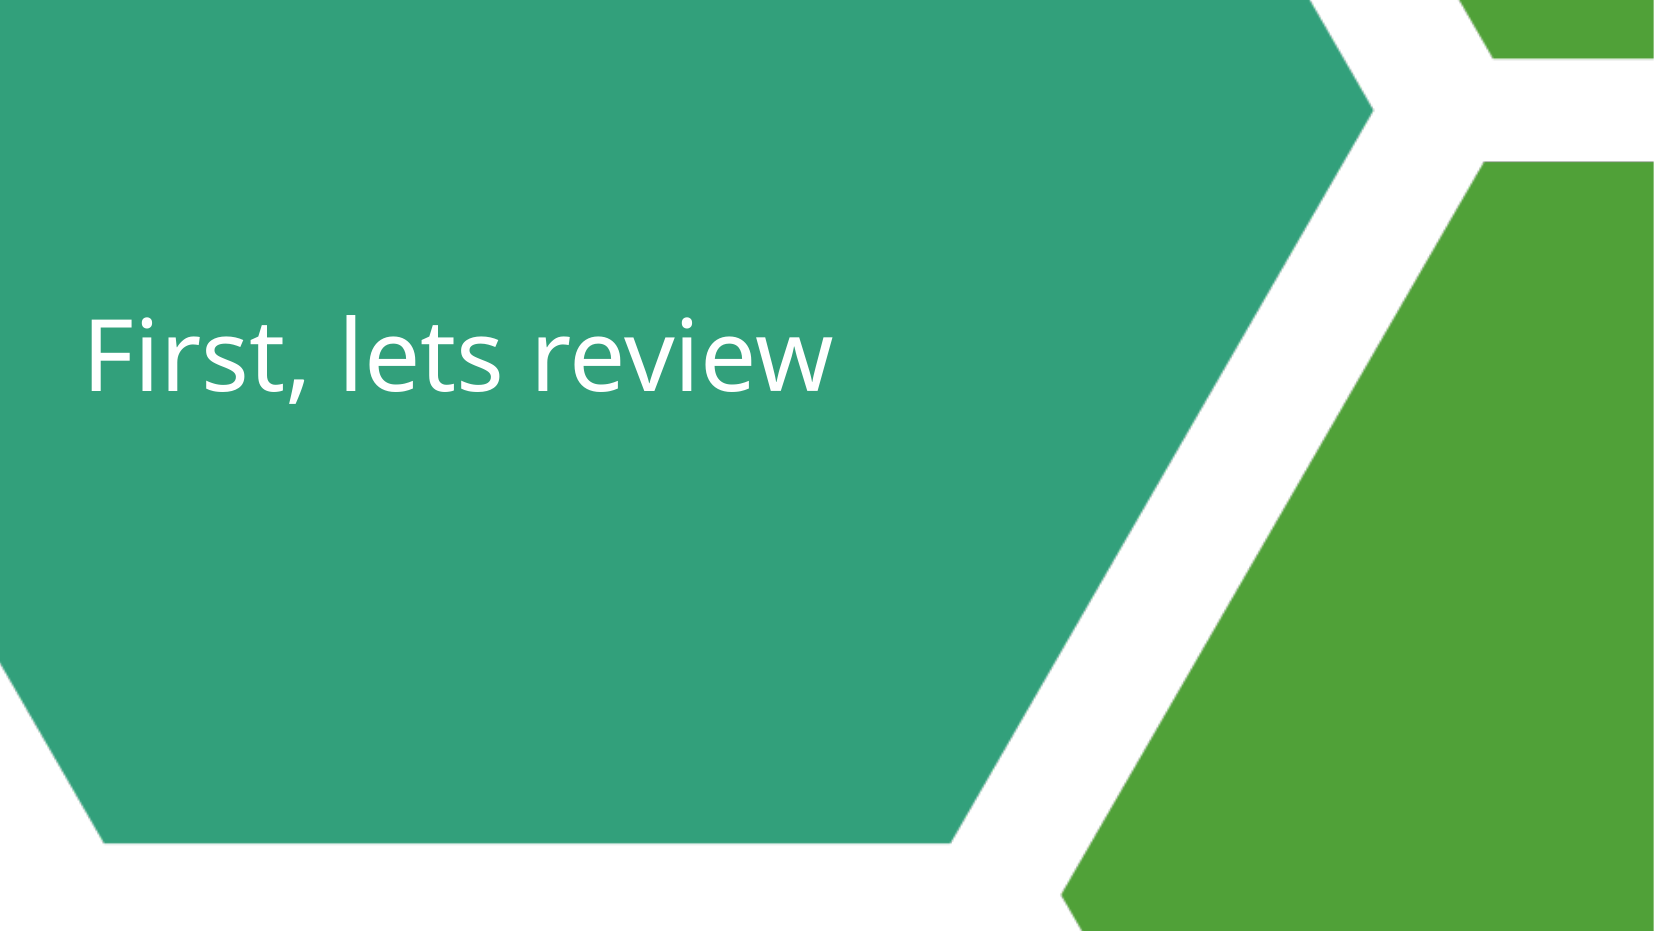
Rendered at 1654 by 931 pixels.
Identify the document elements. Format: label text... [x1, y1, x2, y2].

title First, lets review [82, 219, 1218, 486]
picture [0, 0, 1654, 931]
